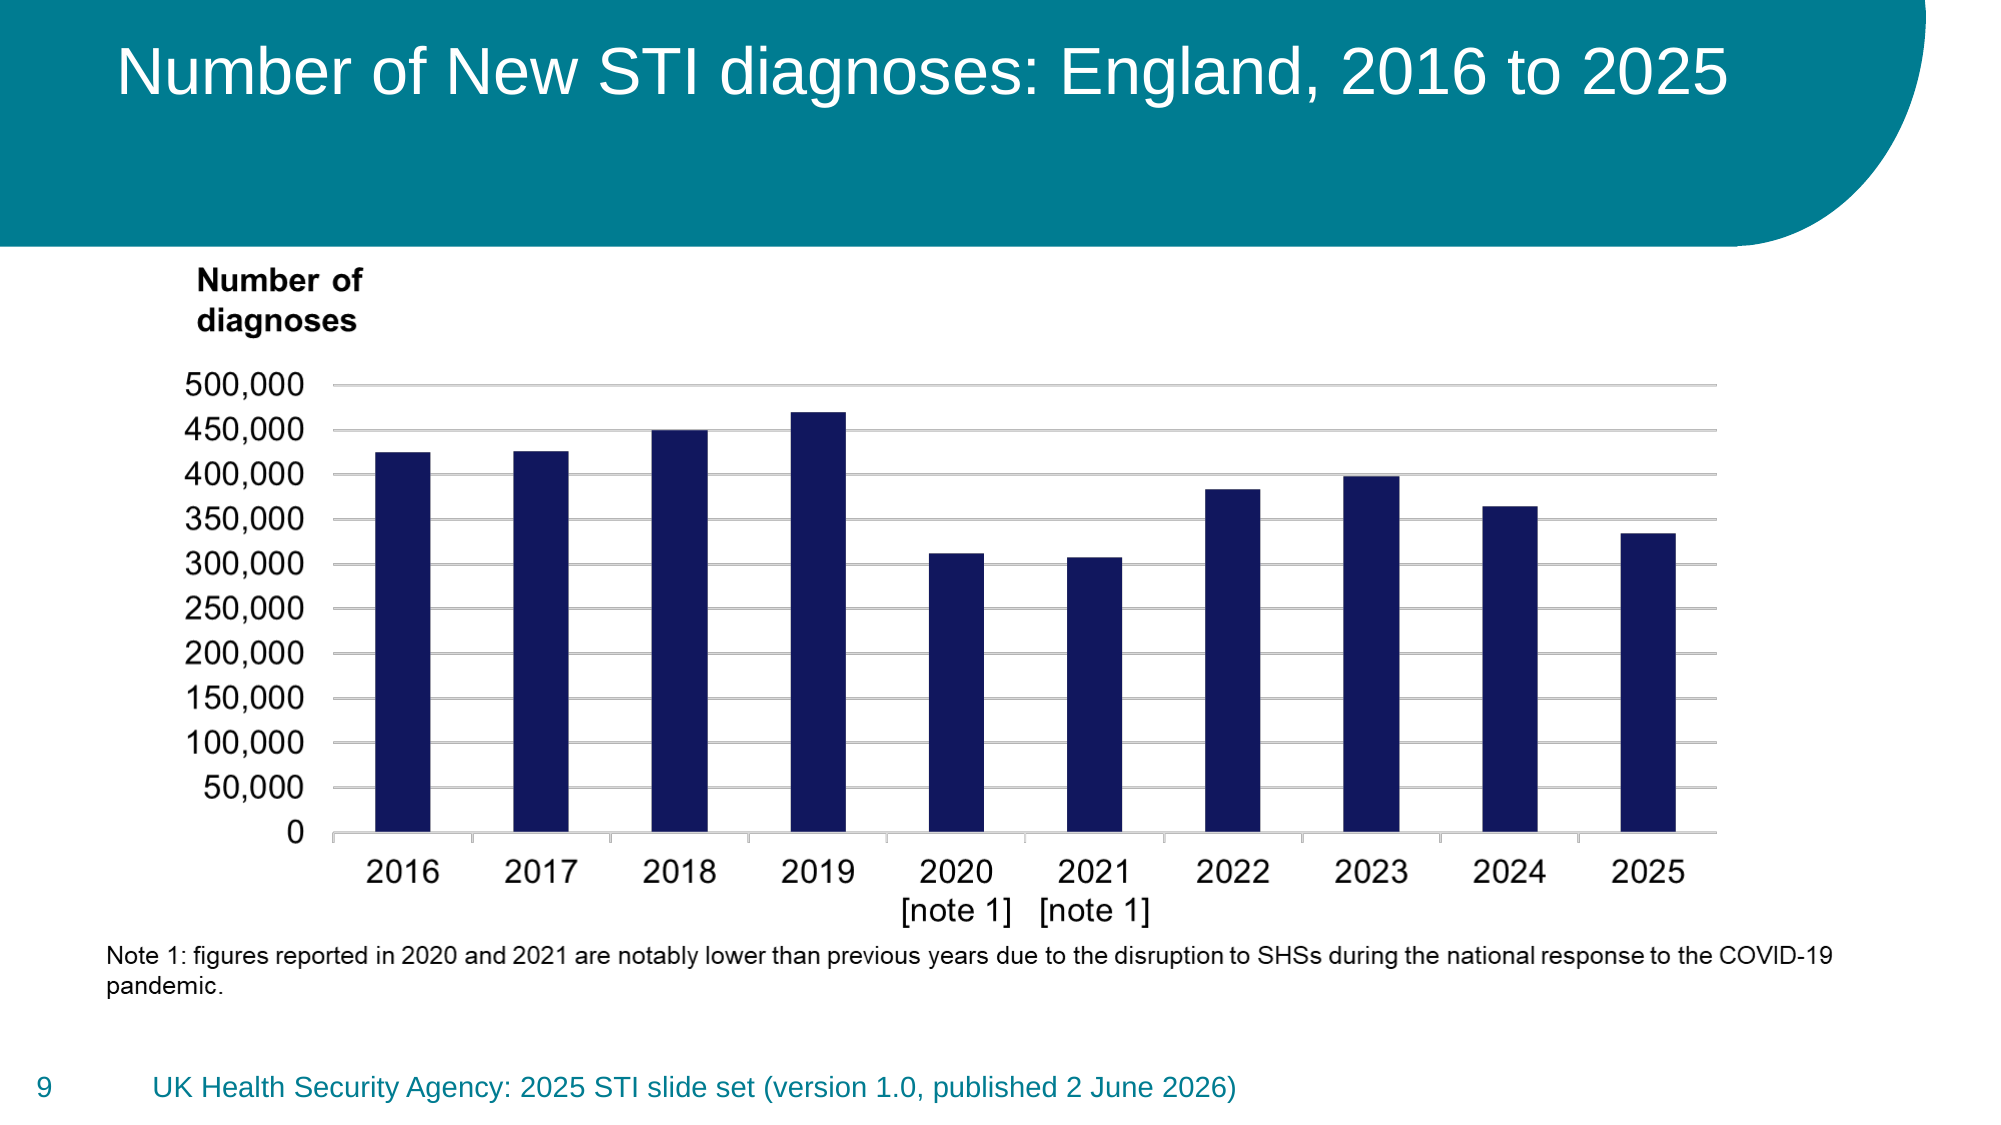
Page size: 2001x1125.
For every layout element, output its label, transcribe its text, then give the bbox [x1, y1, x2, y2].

text_box UK Health Security Agency: 2025 STI slide set (version 1.0, published 2 June 2026) [137, 1056, 1780, 1116]
picture [91, 251, 1903, 1015]
text_box [21, 1056, 120, 1117]
title Number of New STI diagnoses: England, 2016 to 2025 [101, 29, 1747, 189]
